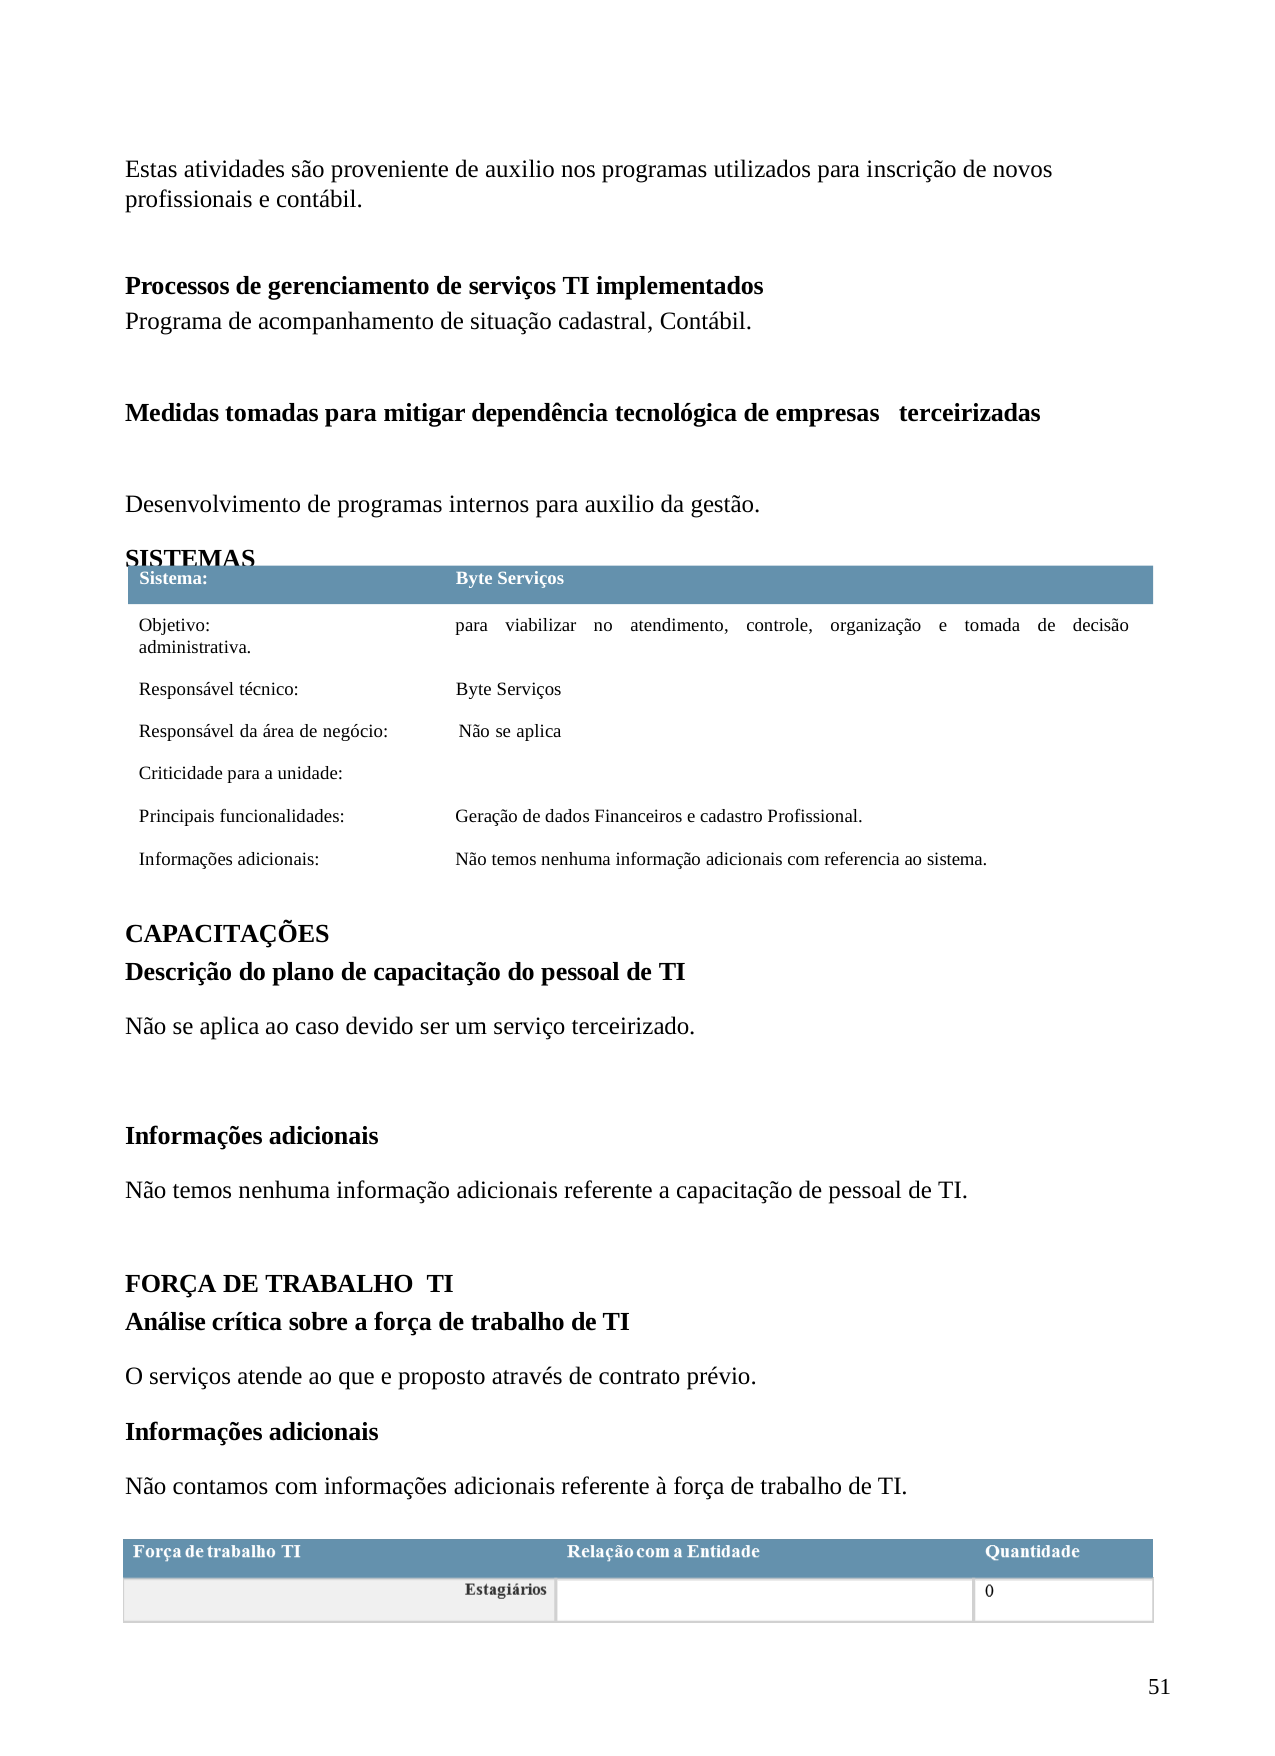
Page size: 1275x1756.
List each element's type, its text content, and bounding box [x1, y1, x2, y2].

text_box Objetivo: para viabilizar no atendimento, controle, organização e tomada de decisão administrativa. Responsável técnico: Byte Serviços Responsável da área de negócio: Não se aplica Criticidade para a unidade: Principais funcionalidades: Geração de dados Financeiros e cadastro Profissional. Informações adicionais: Não temos nenhuma informação adicionais com referencia ao sistema. [136, 612, 1130, 846]
text_box Sistema: Byte Serviços [128, 565, 1154, 605]
text_box CAPACITAÇÕES Descrição do plano de capacitação do pessoal de TI Não se aplica ao caso devido ser um serviço terceirizado. [122, 916, 700, 1039]
text_box Informações adicionais Não temos nenhuma informação adicionais referente a capacitação de pessoal de TI. FORÇA DE TRABALHO TI Análise crítica sobre a força de trabalho de TI O serviços atende ao que e proposto através de contrato prévio. Informações adicionais Não contamos com informações adicionais referente à força de trabalho de TI. [122, 1118, 971, 1494]
text_box Estas atividades são proveniente de auxilio nos programas utilizados para inscrição de novos profissionais e contábil. Processos de gerenciamento de serviços TI implementados Programa de acompanhamento de situação cadastral, Contábil. Medidas tomadas para mitigar dependência tecnológica de empresas terceirizadas Desenvolvimento de programas internos para auxilio da gestão. SISTEMAS [122, 152, 1055, 564]
picture [123, 1533, 1154, 1624]
text_box 51 [1143, 1671, 1176, 1705]
